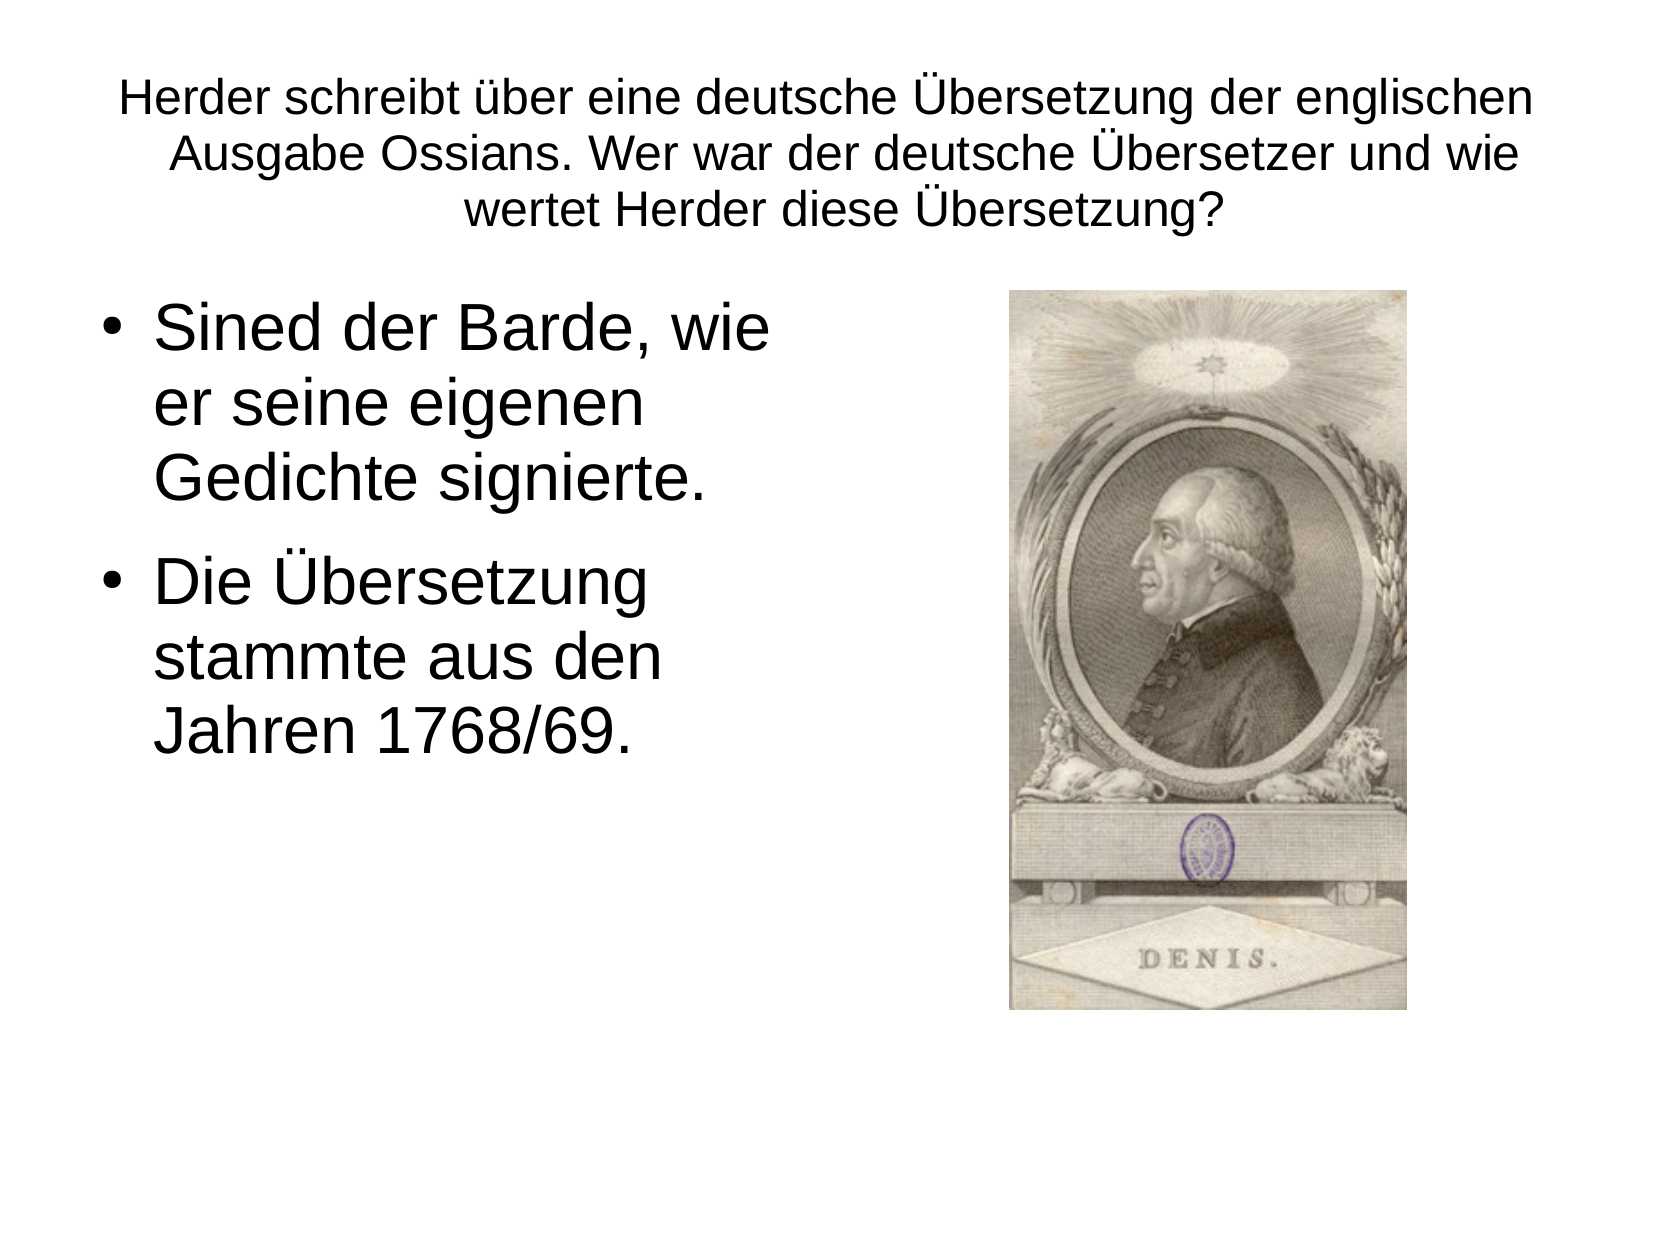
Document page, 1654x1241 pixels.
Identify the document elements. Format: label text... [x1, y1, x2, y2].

list Sined der Barde, wie er seine eigenen Gedichte signierte. Die Übersetzung stammte aus den Jahren 1768/69. [82, 290, 809, 1010]
title Herder schreibt über eine deutsche Übersetzung der englischen Ausgabe Ossians. Wer war der deutsche Übersetzer und wie wertet Herder diese Übersetzung? [82, 49, 1571, 257]
picture [1009, 290, 1407, 1010]
